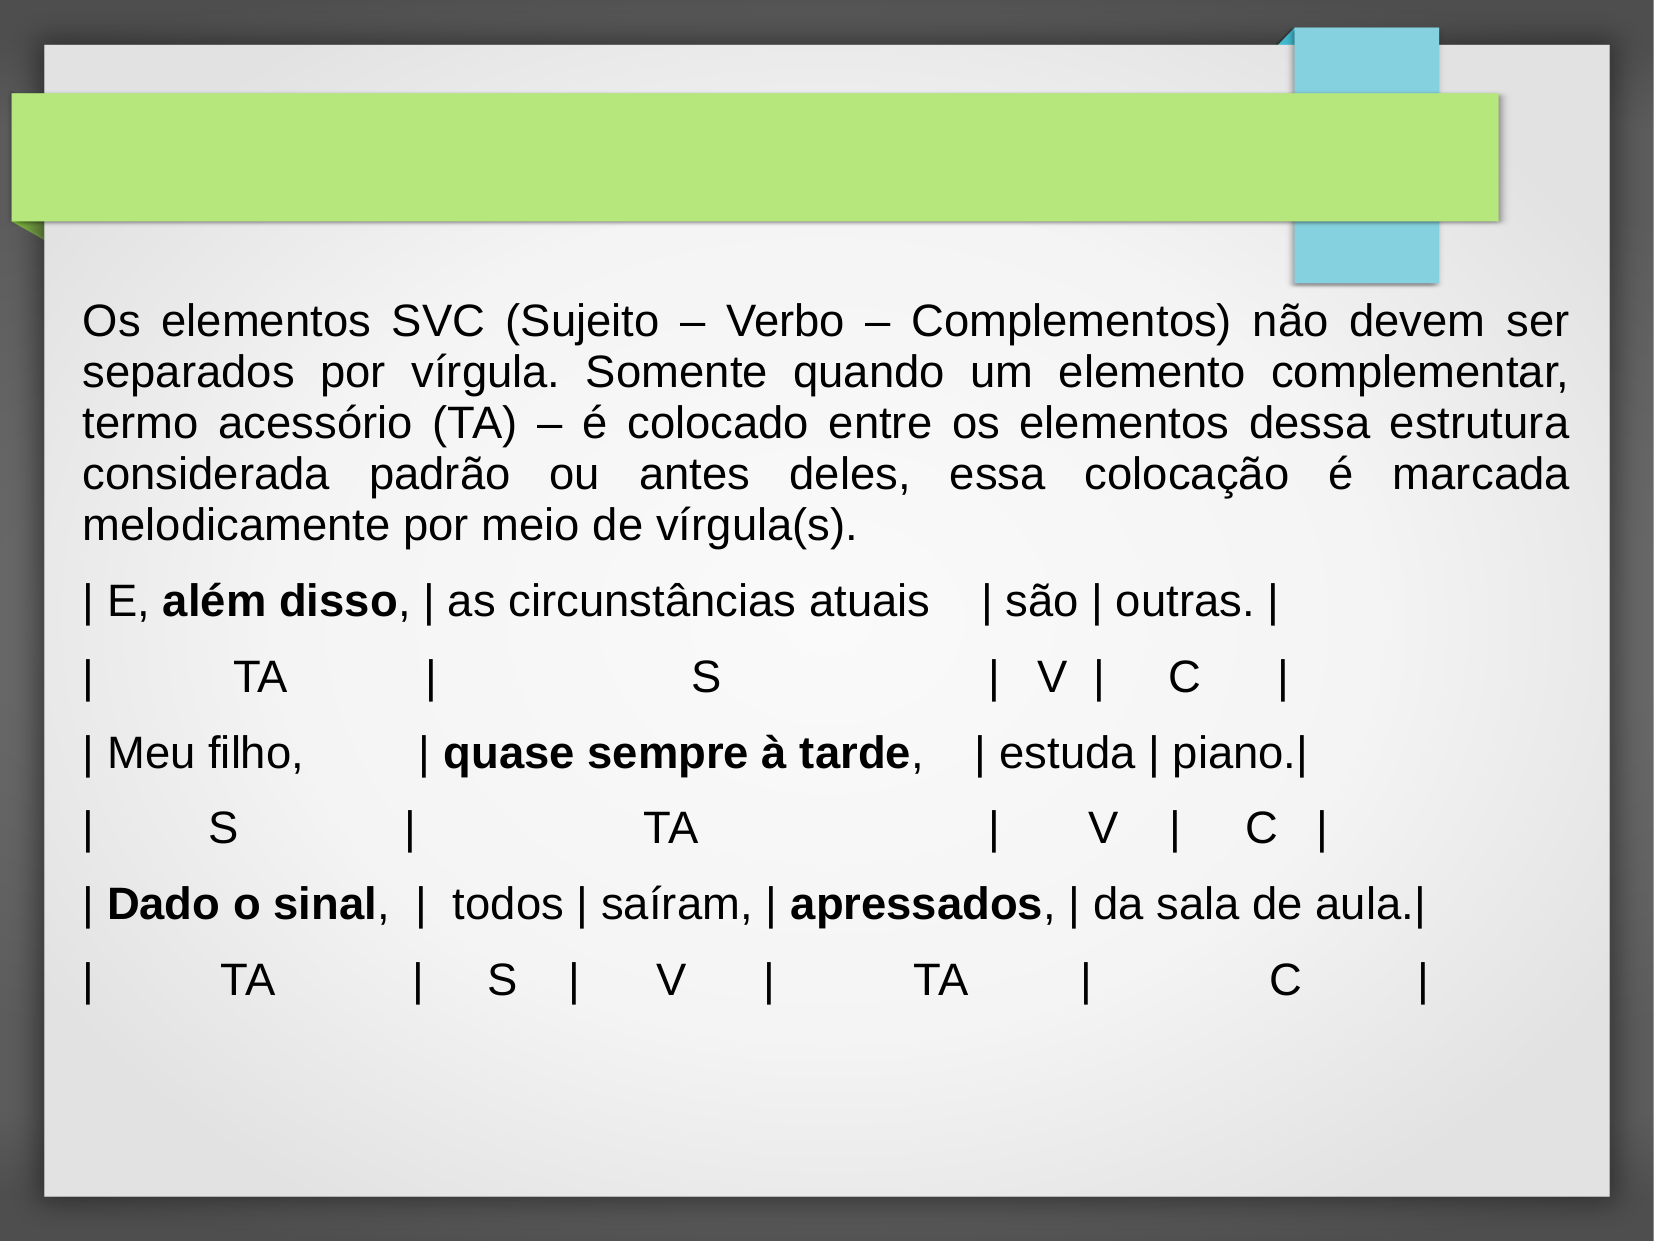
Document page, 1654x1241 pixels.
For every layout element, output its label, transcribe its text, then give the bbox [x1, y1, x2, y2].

list Os elementos SVC (Sujeito – Verbo – Complementos) não devem ser separados por vírgula. Somente quando um elemento complementar, termo acessório (TA) – é colocado entre os elementos dessa estrutura considerada padrão ou antes deles, essa colocação é marcada melodicamente por meio de vírgula(s). | E, além disso, | as circunstâncias atuais | são | outras. | | TA | S | V | C | | Meu filho, | quase sempre à tarde, | estuda | piano.| | S | TA | V | C | | Dado o sinal, | todos | saíram, | apressados, | da sala de aula.| | TA | S | V | TA | C | [82, 295, 1571, 1015]
picture [0, 0, 1654, 1241]
